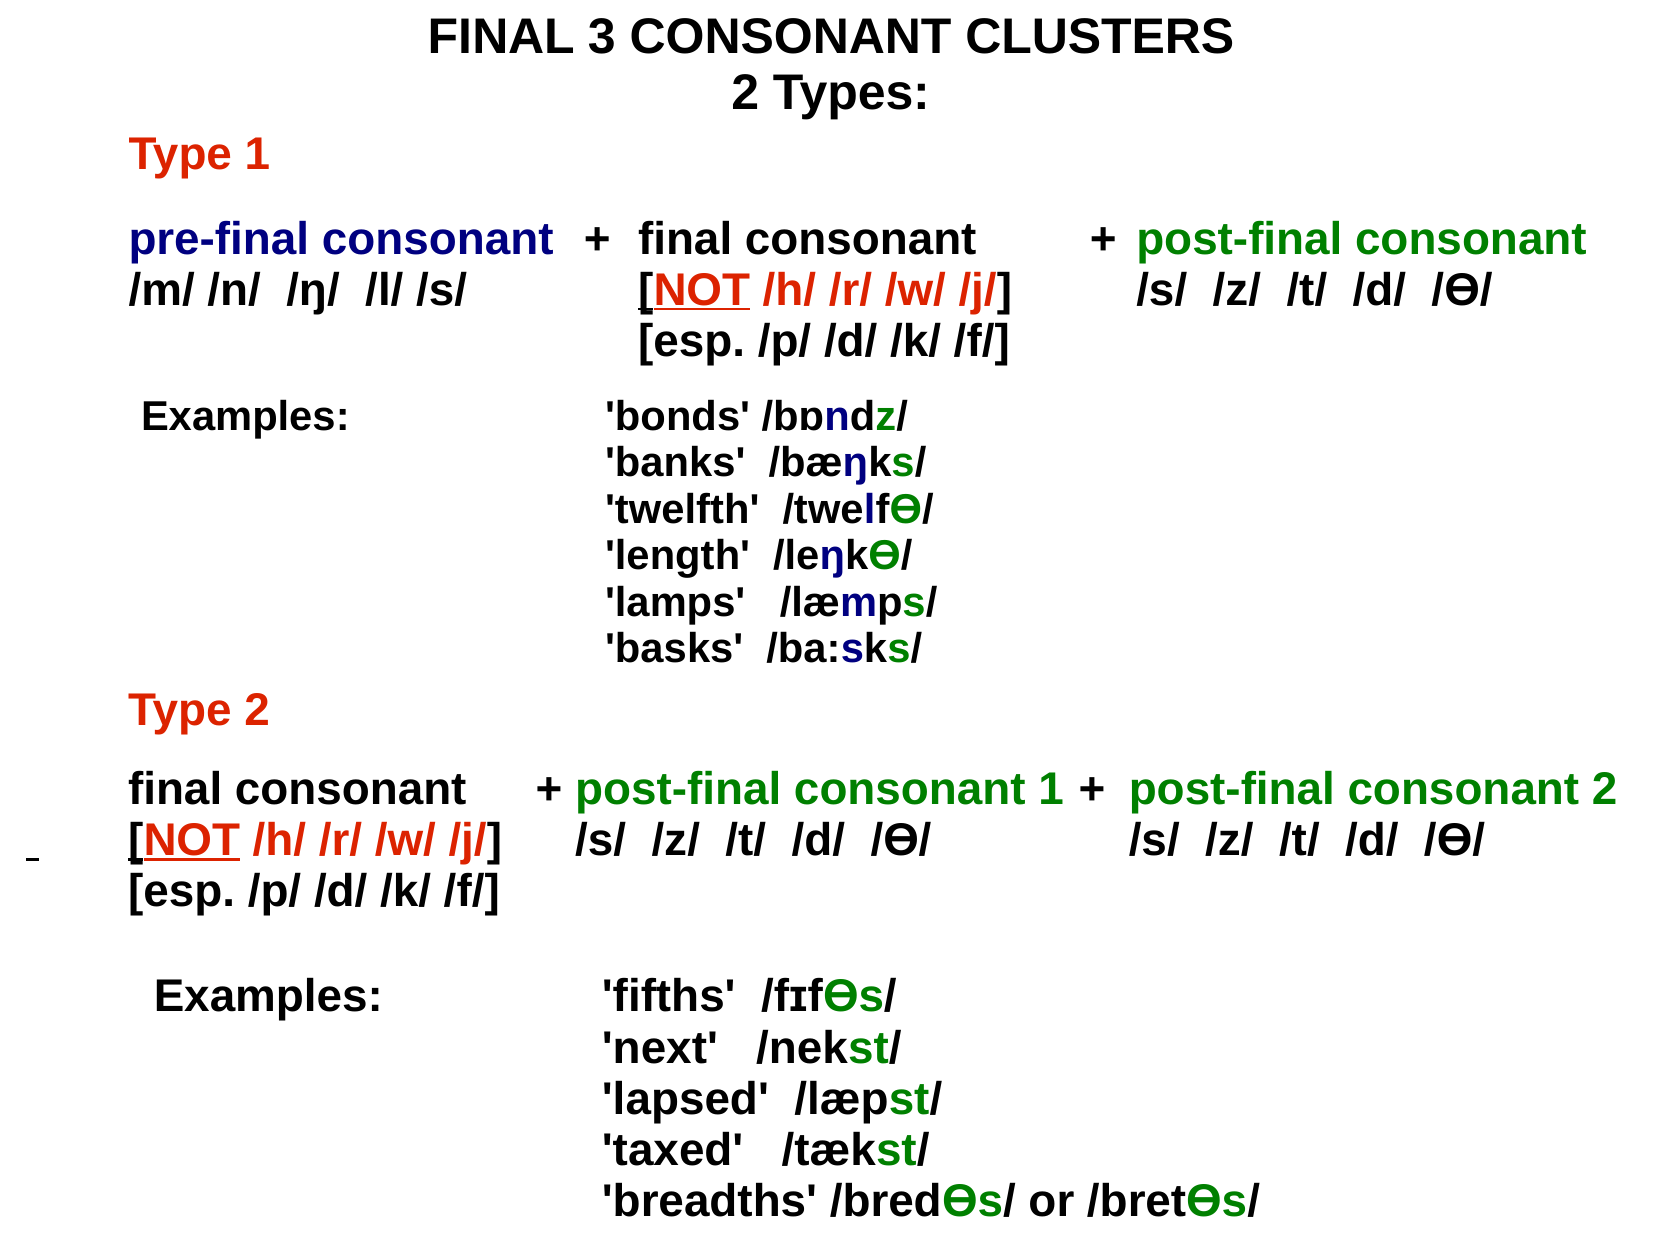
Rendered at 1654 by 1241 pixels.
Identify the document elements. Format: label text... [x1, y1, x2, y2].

table_cell final consonant [NOT /h/ /r/ /w/ /j/] [esp. /p/ /d/ /k/ /f/] [632, 207, 1084, 387]
table_cell + [1084, 207, 1130, 387]
table_header [1084, 122, 1130, 207]
table_header [632, 122, 1084, 207]
table_cell + [578, 207, 632, 387]
table_cell final consonant [NOT /h/ /r/ /w/ /j/] [esp. /p/ /d/ /k/ /f/] [20, 757, 530, 952]
table_cell pre-final consonant /m/ /n/ /ŋ/ /l/ /s/ [21, 207, 578, 389]
table_header Examples: [20, 964, 596, 1233]
title FINAL 3 CONSONANT CLUSTERS 2 Types: [68, 0, 1557, 122]
table_header [569, 678, 1073, 757]
table_header 'fifths' /fɪfƟs/ 'next' /nekst/ 'lapsed' /læpst/ 'taxed' /tækst/ 'breadths' /bredƟs/ or /bretƟs/ [596, 964, 1520, 1233]
table_header [578, 122, 632, 207]
table_cell + [530, 757, 569, 952]
table_cell post-final consonant 2 /s/ /z/ /t/ /d/ /Ɵ/ [1123, 757, 1625, 952]
table_cell post-final consonant /s/ /z/ /t/ /d/ /Ɵ/ [1130, 207, 1639, 389]
table_header [1123, 678, 1625, 757]
table_header [1073, 678, 1123, 757]
table_cell + [1073, 757, 1123, 952]
table_header 'bonds' /bɒndz/ 'banks' /bæŋks/ 'twelfth' /twelfƟ/ 'length' /leŋkƟ/ 'lamps' /læmps/ 'basks' /ba:sks/ [599, 387, 1364, 678]
table_header Type 2 [20, 678, 530, 757]
table_header Examples: [135, 387, 599, 678]
table_cell post-final consonant 1 /s/ /z/ /t/ /d/ /Ɵ/ [569, 757, 1073, 952]
table_header Type 1 [21, 122, 578, 207]
table_header [530, 678, 569, 757]
table_header [1130, 122, 1639, 207]
